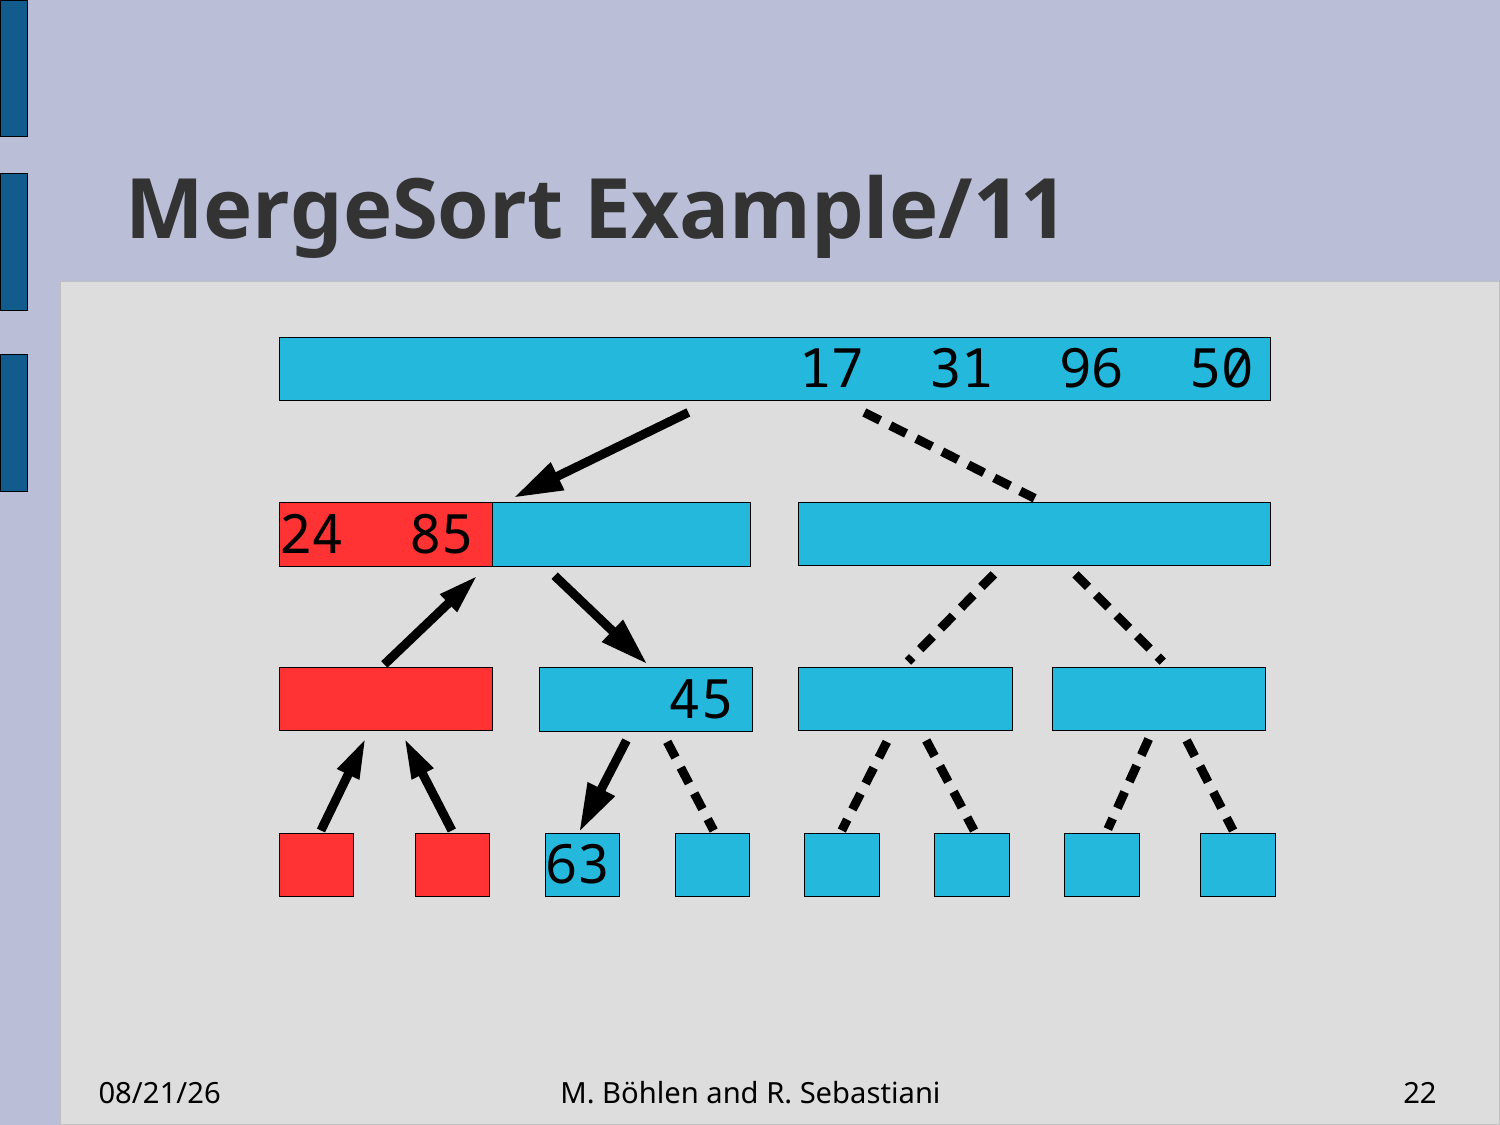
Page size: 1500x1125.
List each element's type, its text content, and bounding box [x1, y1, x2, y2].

text_box 63 [545, 833, 620, 897]
text_box [1064, 833, 1140, 897]
text_box [279, 833, 354, 897]
text_box 24 85 [279, 502, 493, 566]
text_box [798, 667, 1013, 731]
text_box 24 85 [493, 502, 751, 566]
text_box 17 31 96 50 [279, 337, 1271, 401]
text_box [934, 833, 1010, 897]
text_box [415, 833, 490, 897]
text_box [804, 833, 880, 897]
text_box 45 [539, 667, 753, 731]
text_box [798, 502, 1271, 566]
text_box [675, 833, 750, 897]
text_box [1052, 667, 1266, 731]
title MergeSort Example/11 [110, 67, 1392, 271]
text_box [279, 667, 493, 731]
text_box [1200, 833, 1276, 897]
